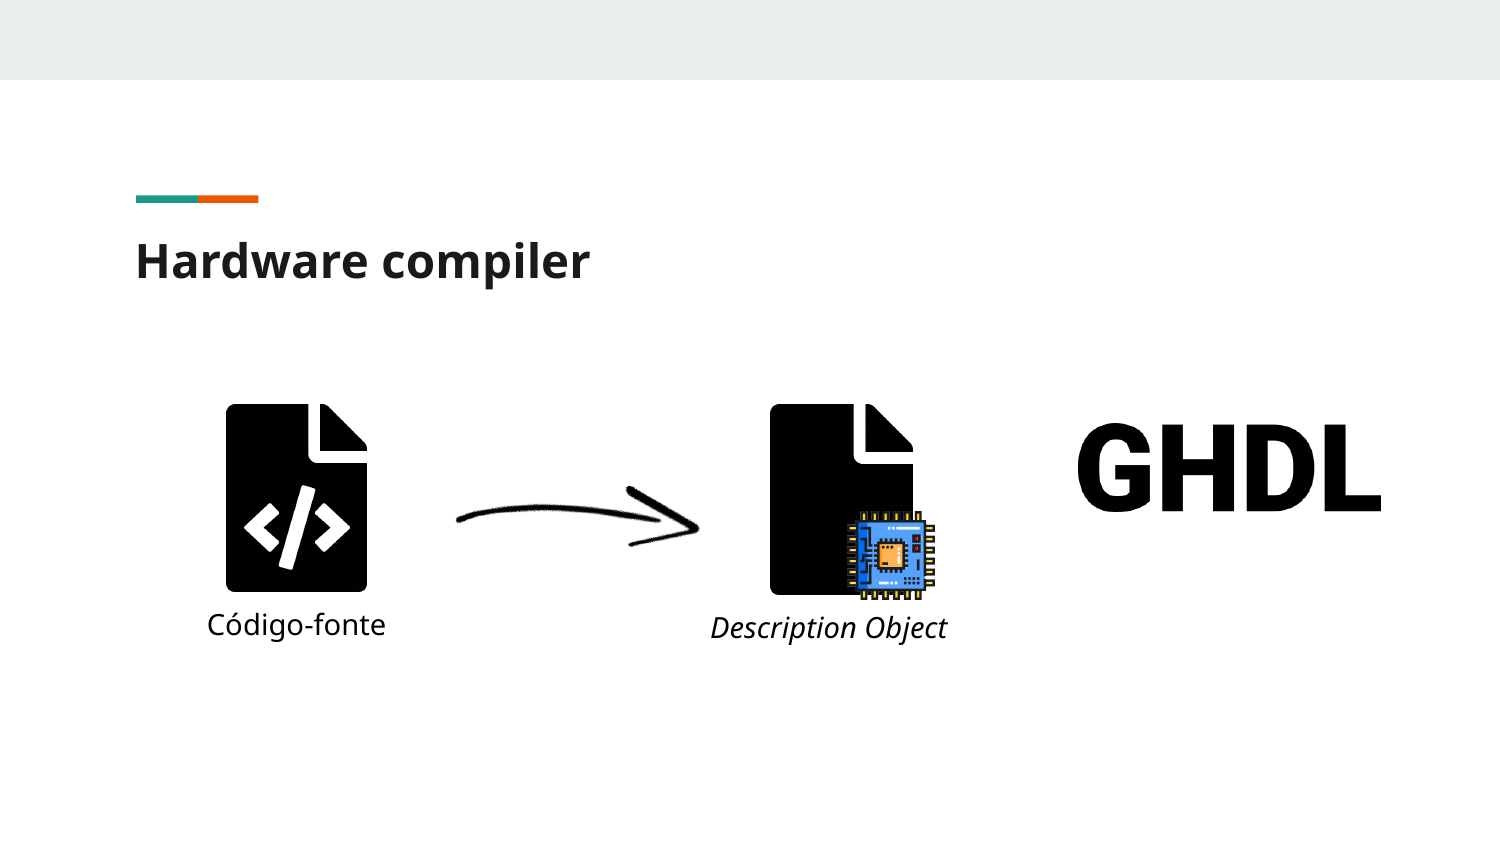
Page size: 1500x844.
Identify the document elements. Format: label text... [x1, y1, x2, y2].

picture [1078, 423, 1381, 512]
picture [403, 354, 745, 696]
text_box Description Object [638, 594, 1019, 660]
text_box Código-fonte [119, 591, 474, 657]
picture [226, 404, 367, 592]
title Hardware compiler [119, 216, 1381, 305]
picture [770, 404, 935, 600]
